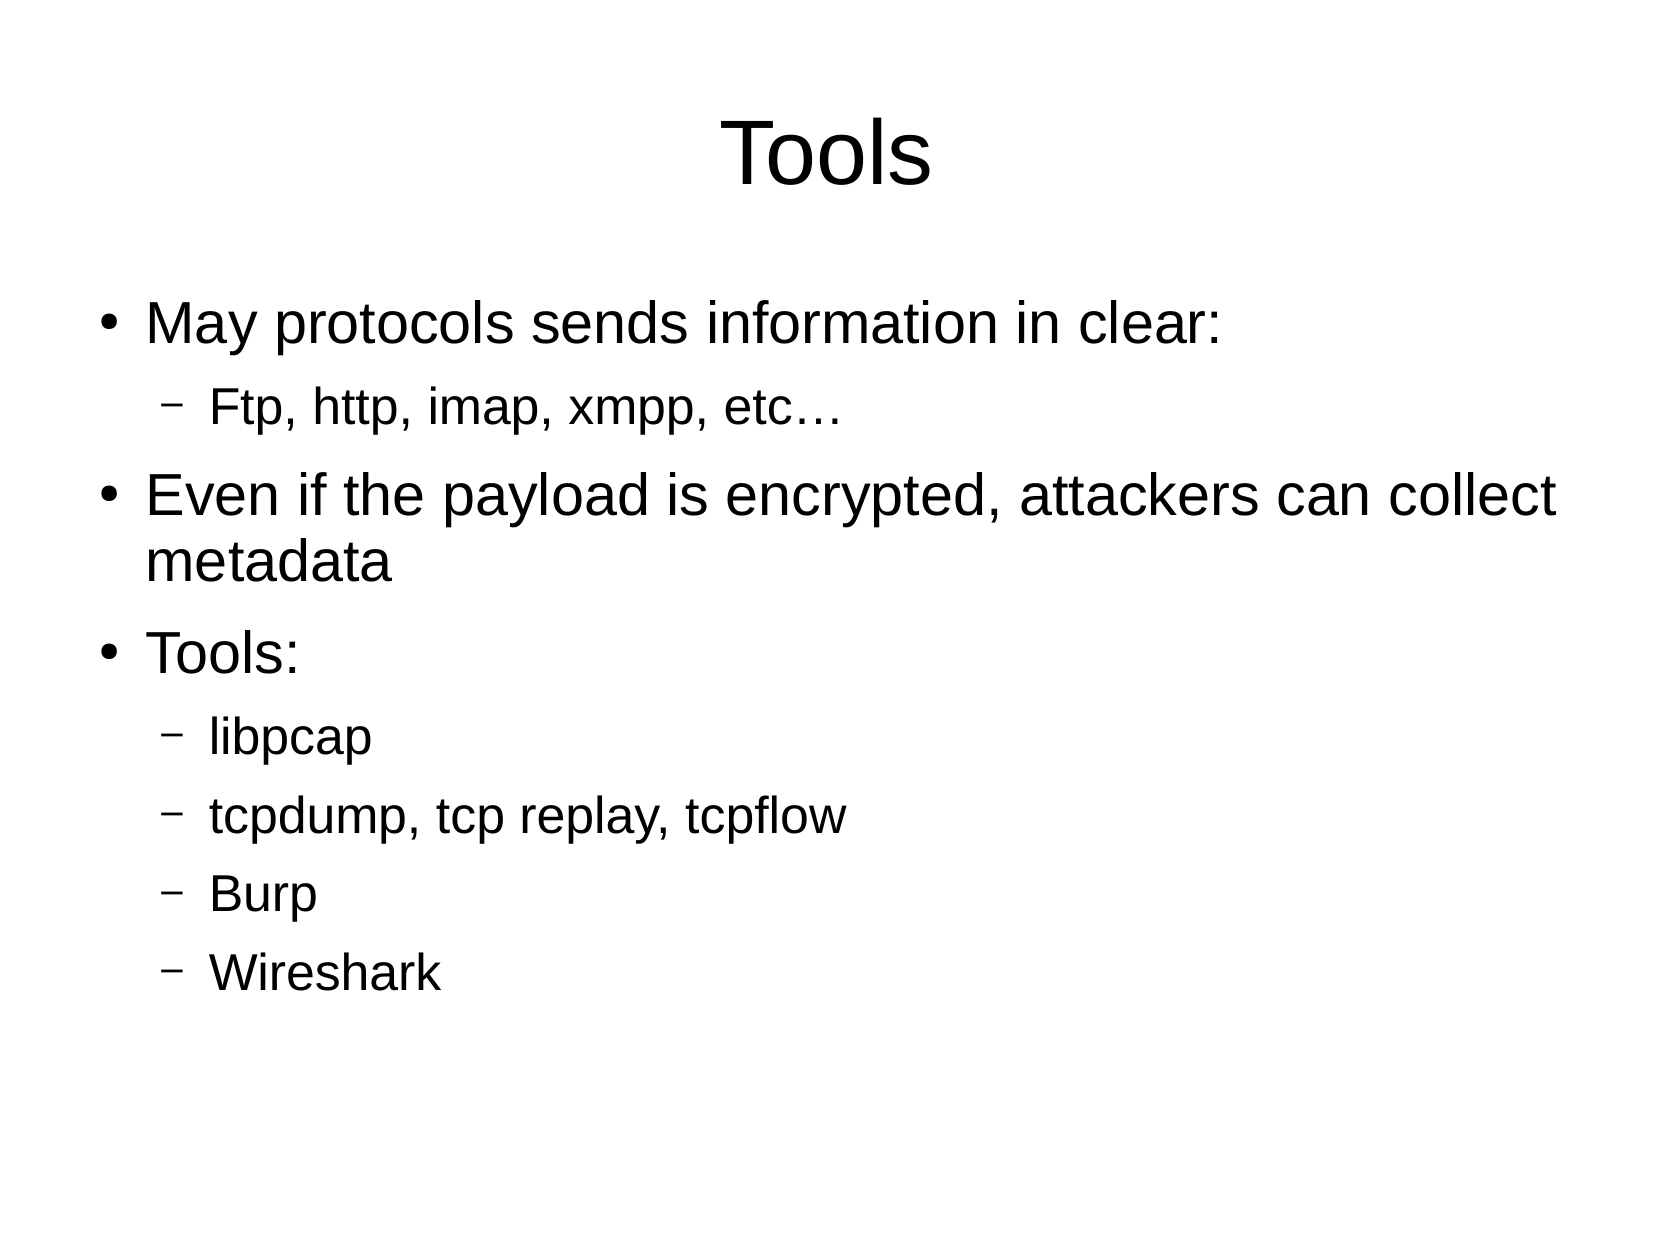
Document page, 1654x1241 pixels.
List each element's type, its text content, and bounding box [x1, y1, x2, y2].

title Tools [82, 49, 1571, 257]
list May protocols sends information in clear: Ftp, http, imap, xmpp, etc… Even if the payload is encrypted, attackers can collect metadata Tools: libpcap tcpdump, tcp replay, tcpflow Burp Wireshark [82, 290, 1571, 1010]
